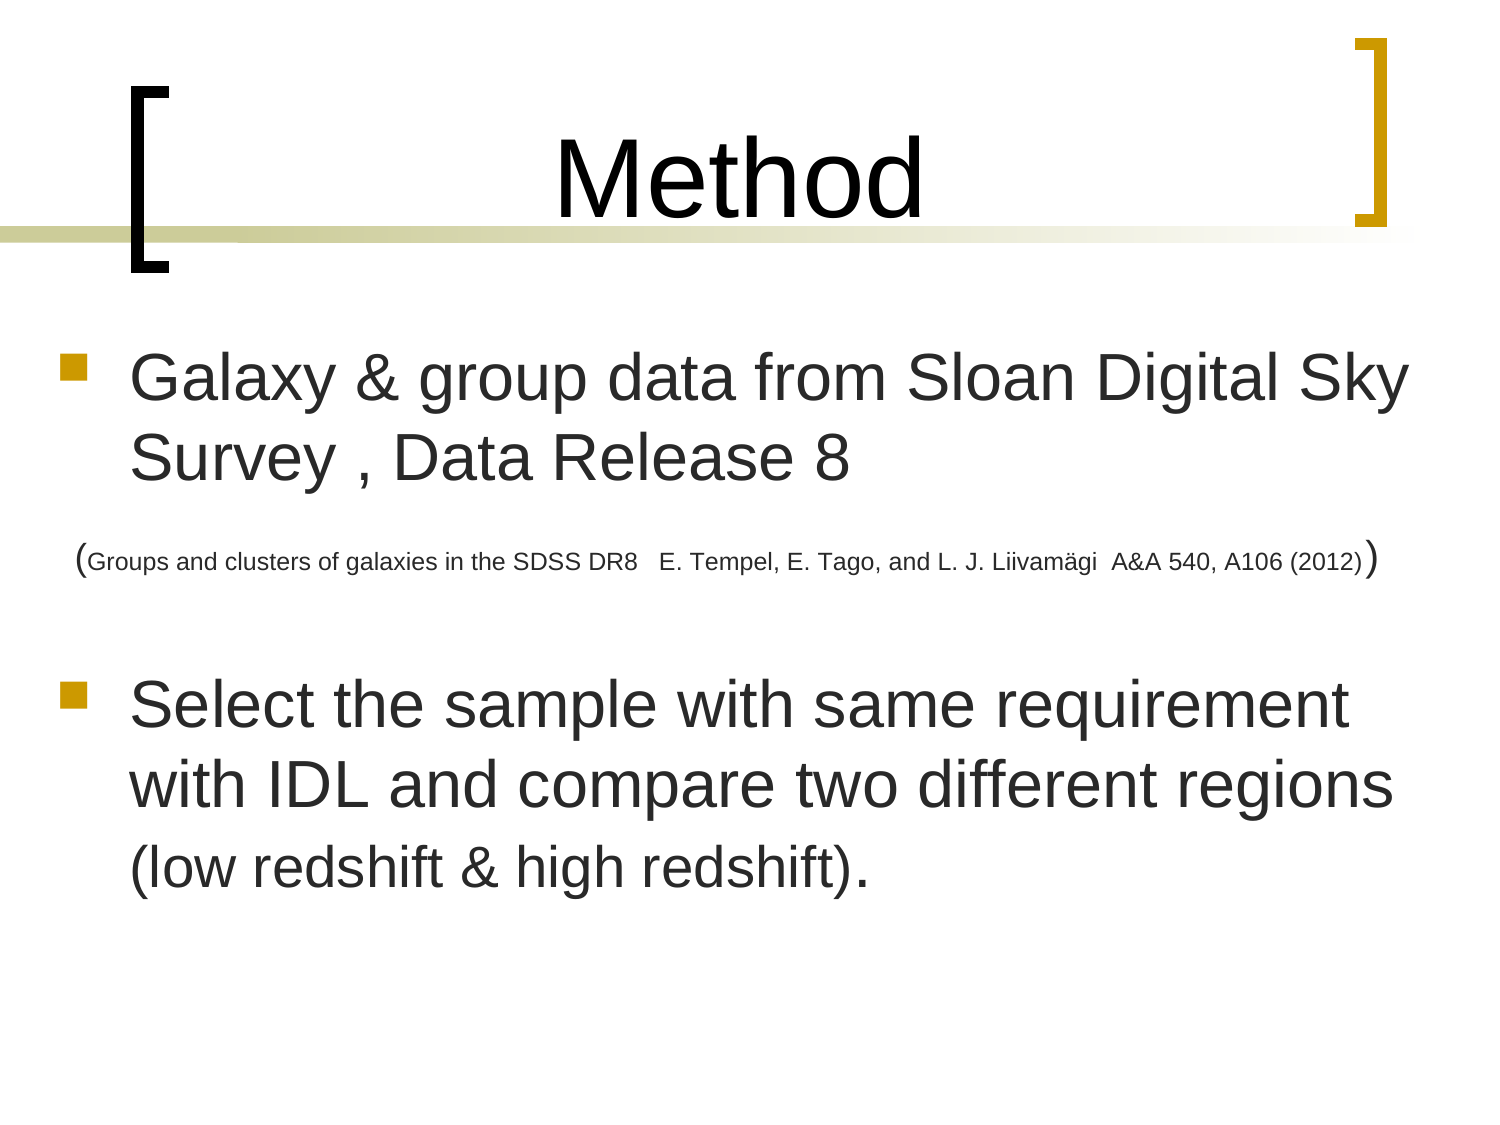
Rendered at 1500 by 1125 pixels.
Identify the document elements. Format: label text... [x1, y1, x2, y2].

title Method [152, 15, 1328, 248]
list Galaxy & group data from Sloan Digital Sky Survey , Data Release 8 (Groups and clusters of galaxies in the SDSS DR8 E. Tempel, E. Tago, and L. J. Liivamägi A&A 540, A106 (2012)) Select the sample with same requirement with IDL and compare two different regions (low redshift & high redshift). [41, 326, 1459, 1002]
